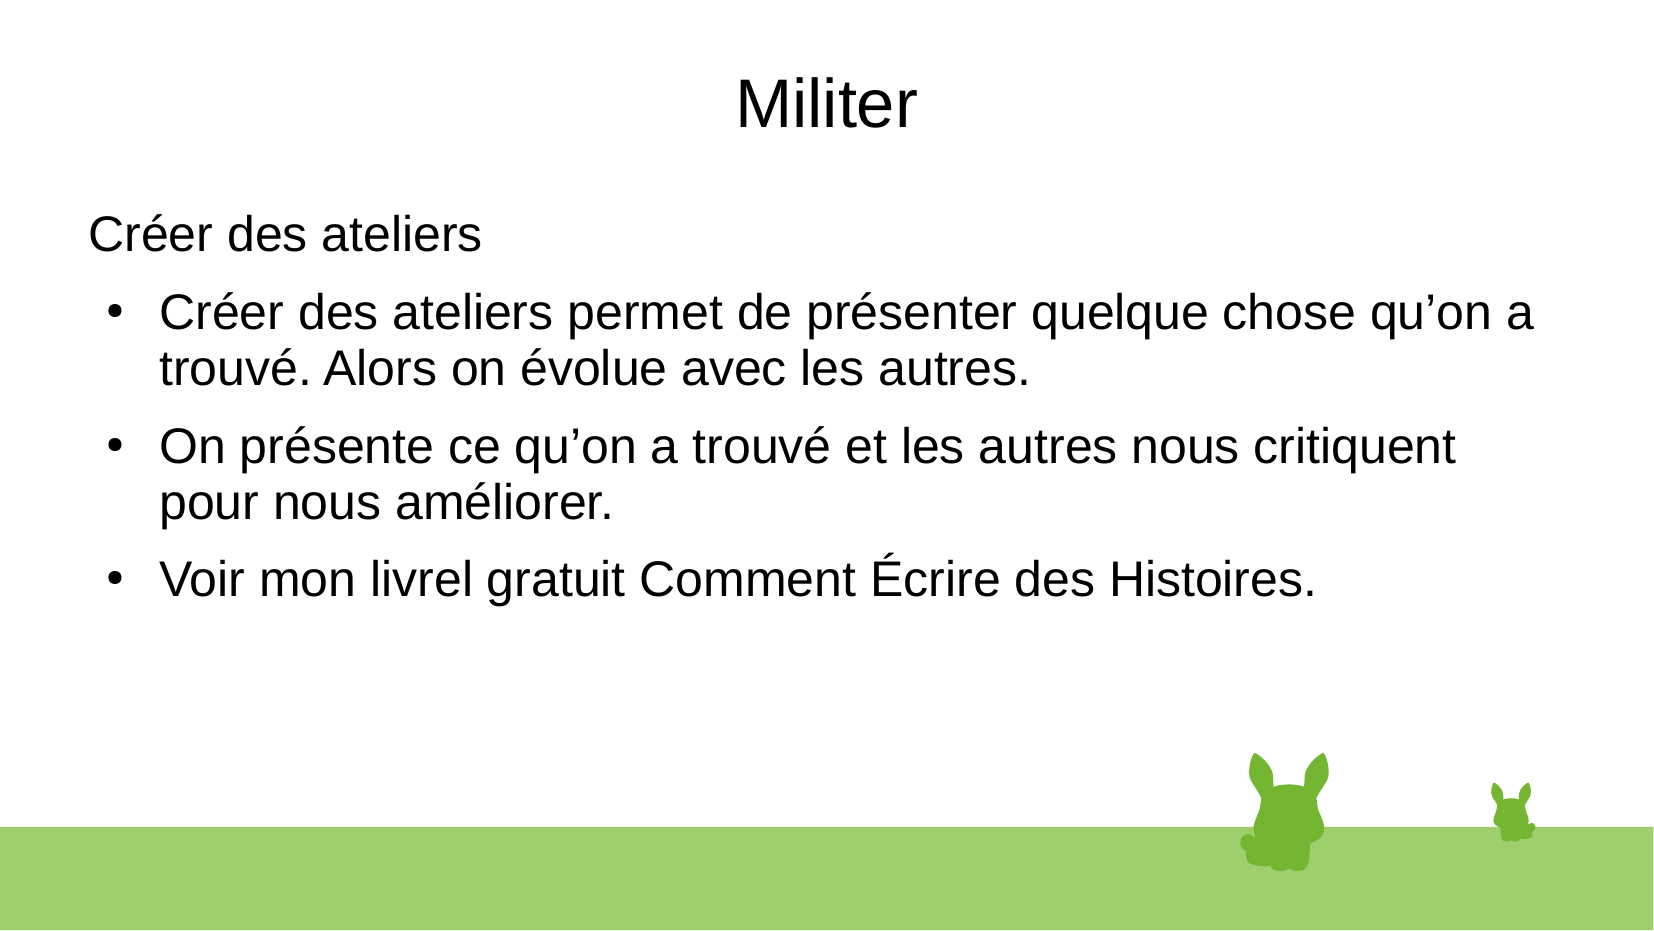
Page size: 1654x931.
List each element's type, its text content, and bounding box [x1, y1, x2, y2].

title Militer [88, 29, 1565, 178]
list Créer des ateliers Créer des ateliers permet de présenter quelque chose qu’on a trouvé. Alors on évolue avec les autres. On présente ce qu’on a trouvé et les autres nous critiquent pour nous améliorer. Voir mon livrel gratuit Comment Écrire des Histoires. [88, 206, 1565, 739]
